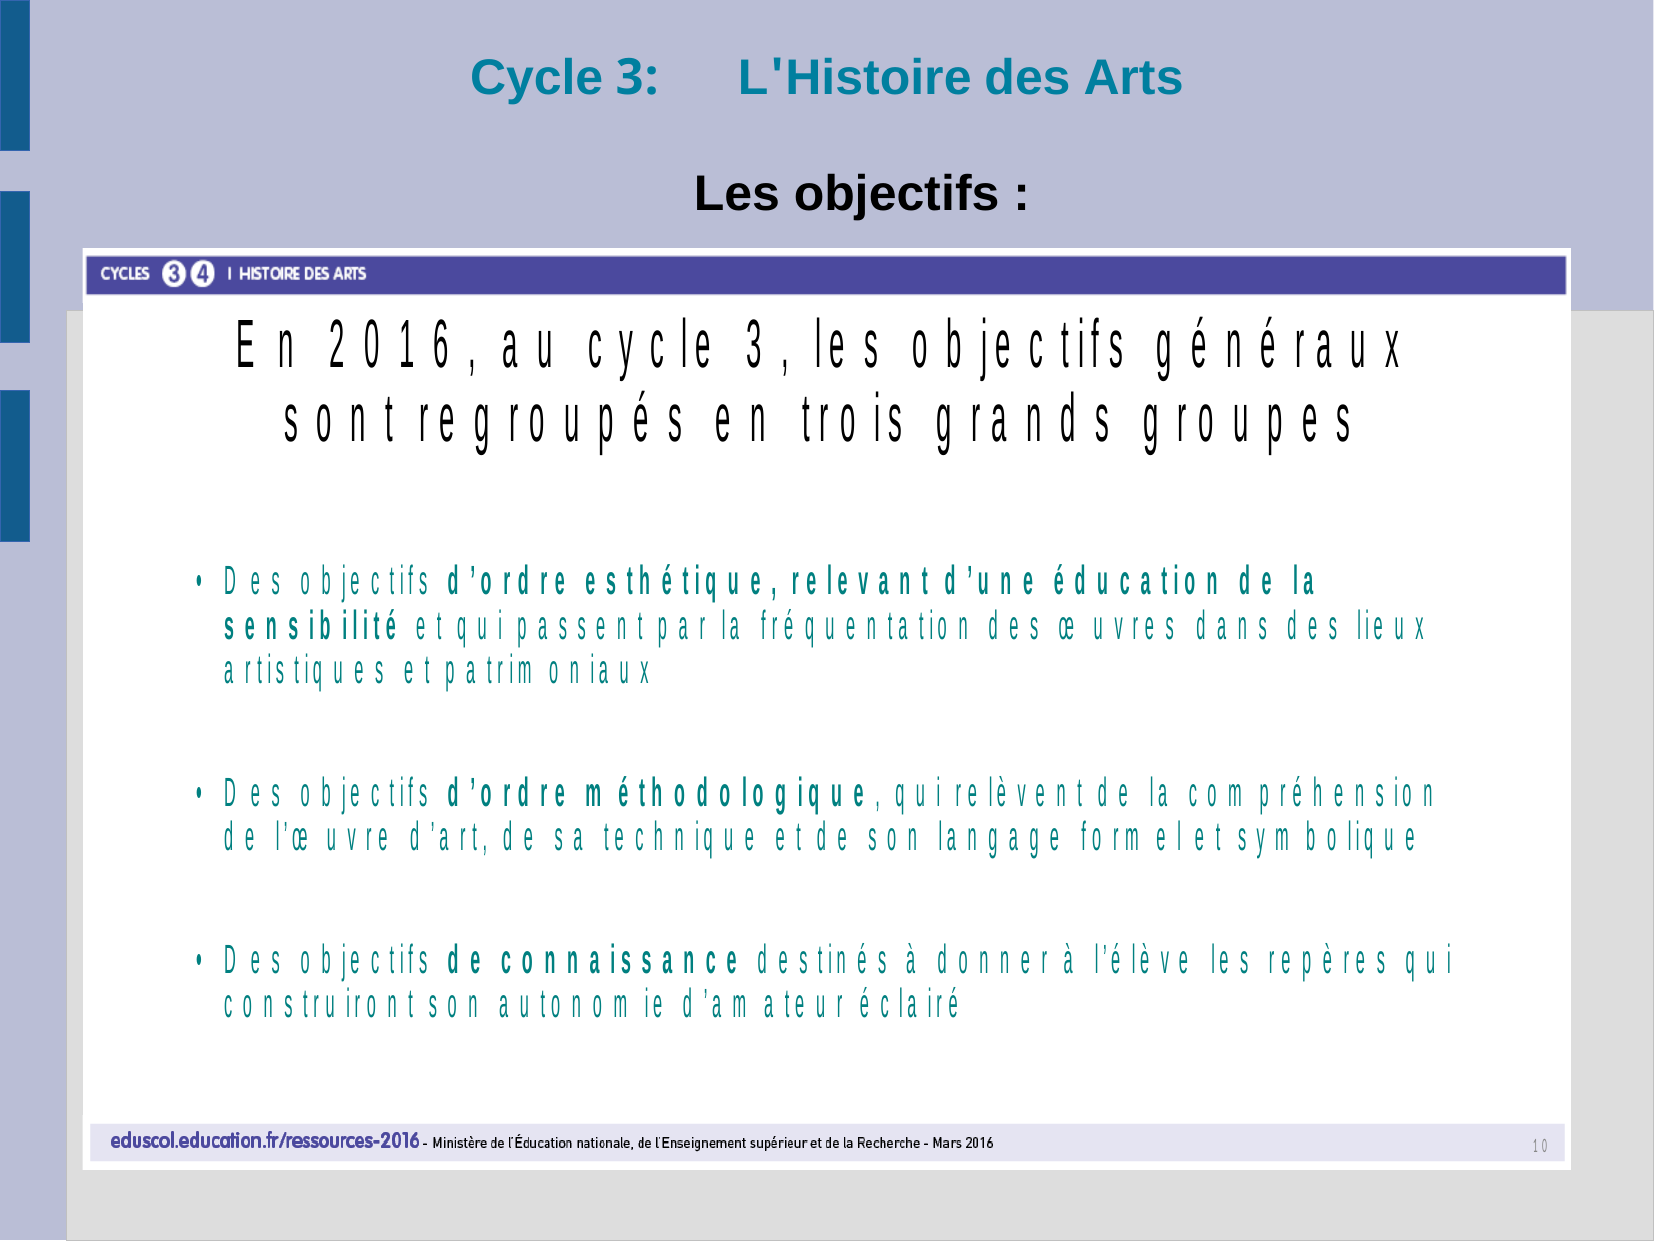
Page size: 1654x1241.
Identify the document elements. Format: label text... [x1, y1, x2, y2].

title Cycle 3: L'Histoire des Arts [82, 23, 1571, 142]
picture [82, 248, 1571, 1170]
list Les objectifs : [82, 165, 1571, 248]
